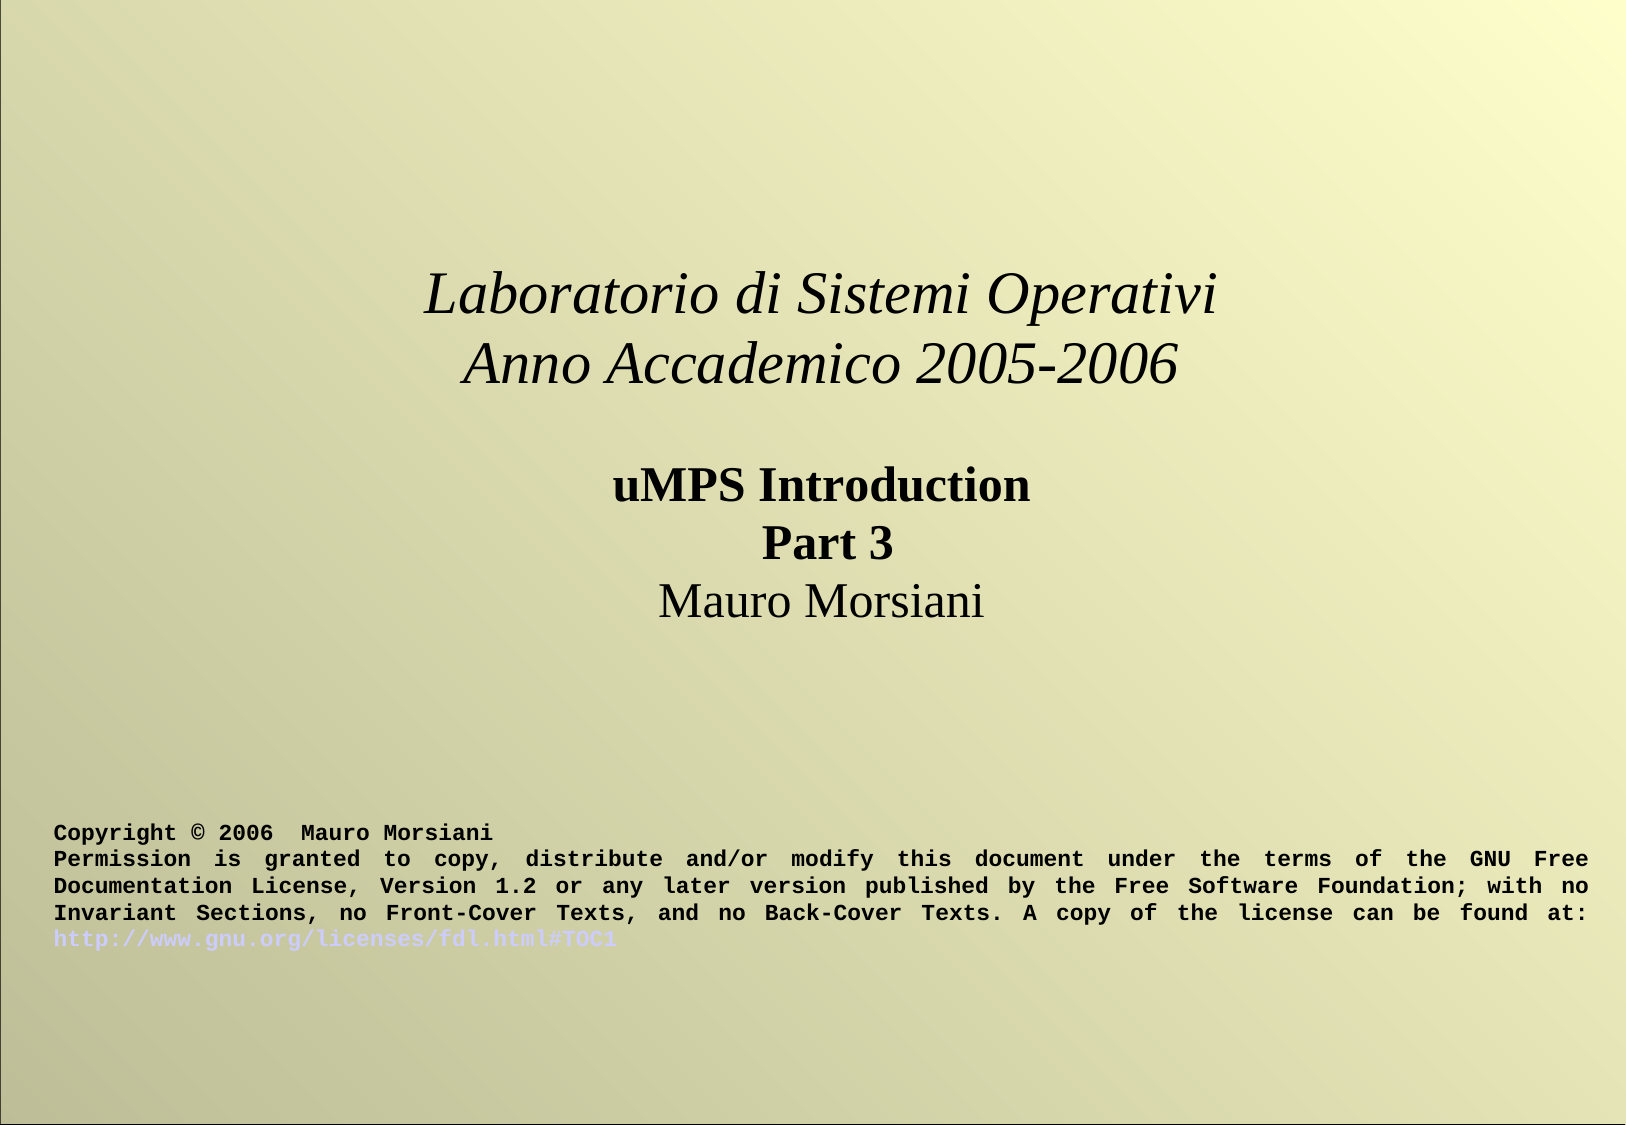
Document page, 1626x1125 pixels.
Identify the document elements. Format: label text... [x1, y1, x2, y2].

text_box [0, 0, 1626, 1125]
text_box Laboratorio di Sistemi Operativi Anno Accademico 2005-2006 uMPS Introduction Part 3 Mauro Morsiani Copyright © 2006 Mauro Morsiani Permission is granted to copy, distribute and/or modify this document under the terms of the GNU Free Documentation License, Version 1.2 or any later version published by the Free Software Foundation; with no Invariant Sections, no Front-Cover Texts, and no Back-Cover Texts. A copy of the license can be found at: http://www.gnu.org/licenses/fdl.html#TOC1 [53, 48, 1590, 982]
